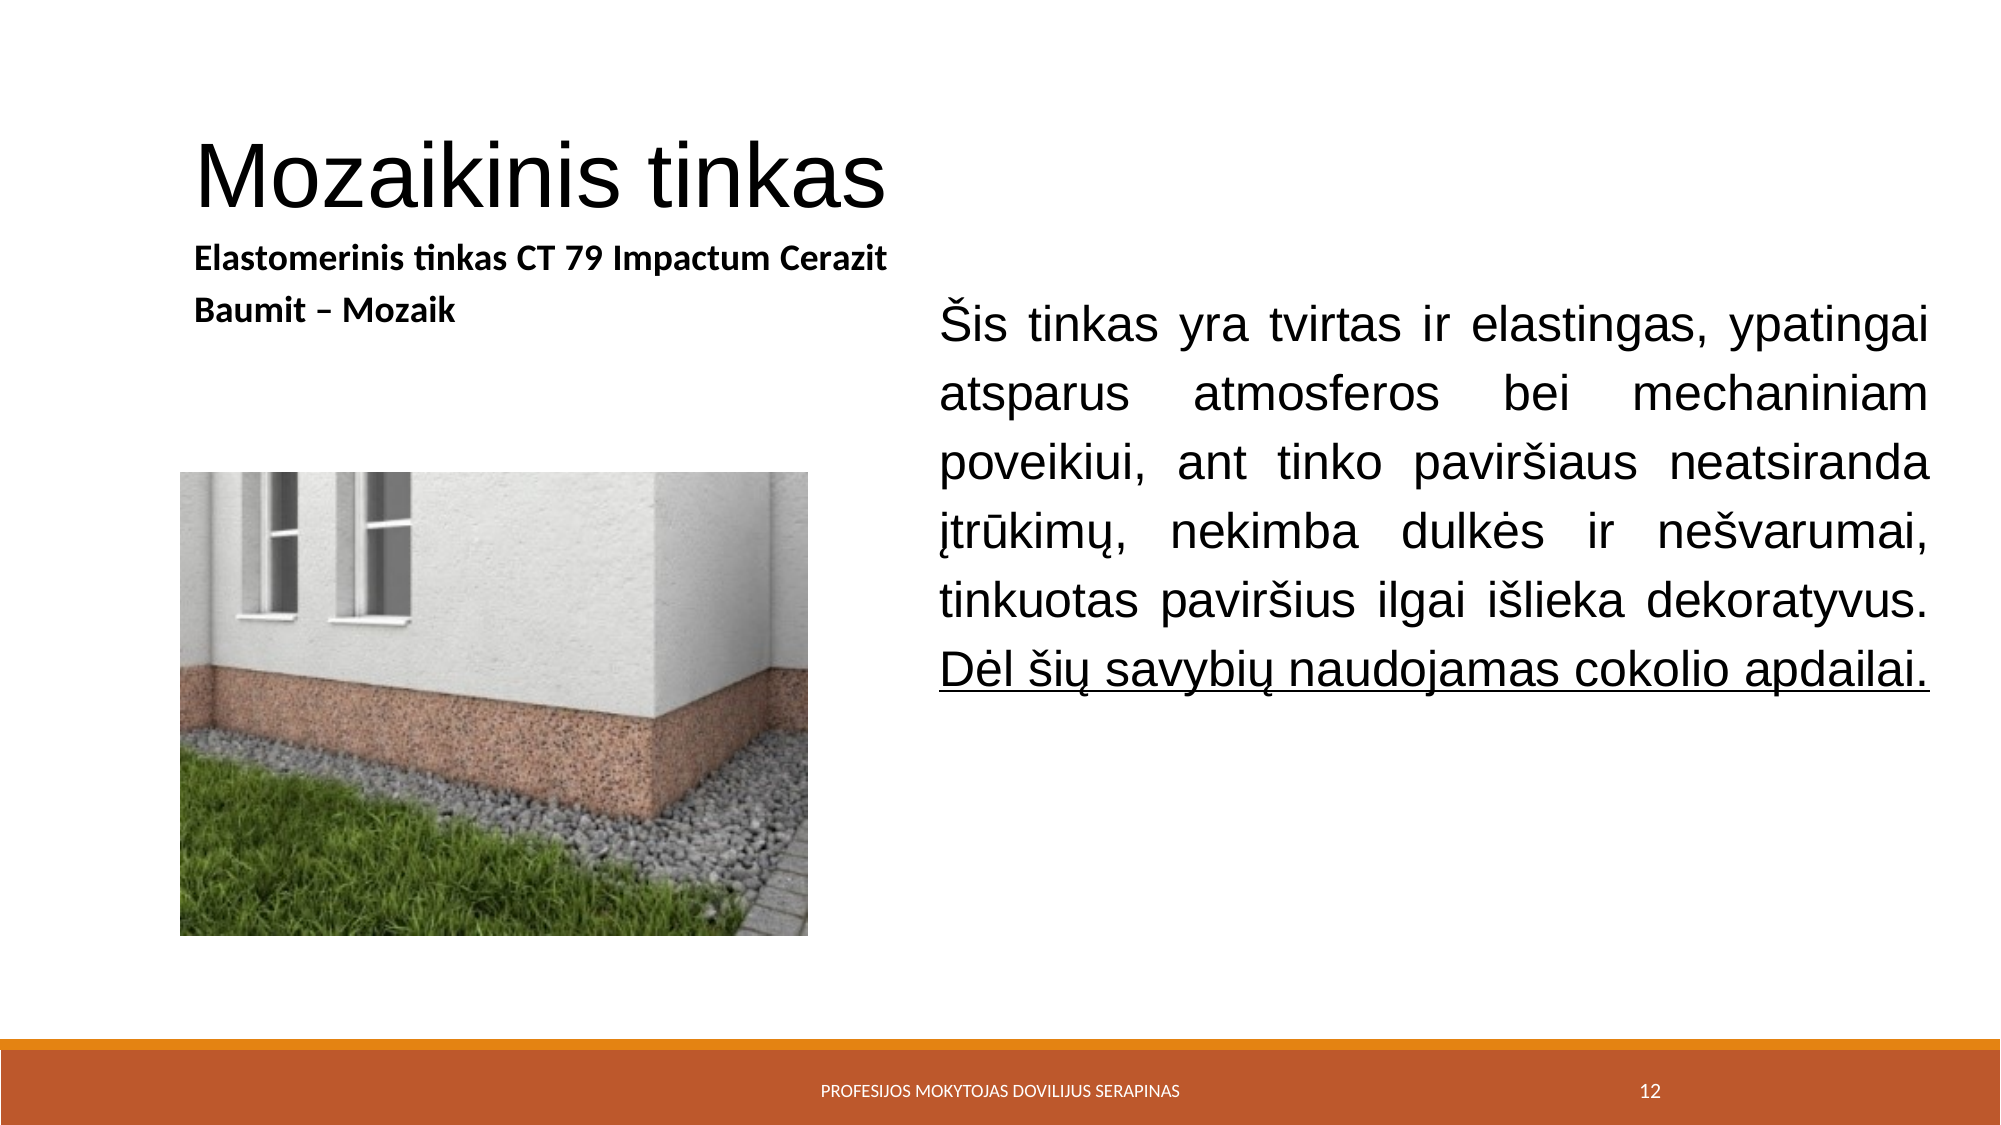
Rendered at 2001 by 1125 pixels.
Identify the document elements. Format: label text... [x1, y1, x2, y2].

text_box [1624, 1059, 1840, 1120]
text_box Mozaikinis tinkas Elastomerinis tinkas CT 79 Impactum Cerazit Baumit – Mozaik [179, 92, 941, 464]
text_box Profesijos Mokytojas Dovilijus Serapinas [604, 1059, 1396, 1120]
text_box Šis tinkas yra tvirtas ir elastingas, ypatingai atsparus atmosferos bei mechaniniam poveikiui, ant tinko paviršiaus neatsiranda įtrūkimų, nekimba dulkės ir nešvarumai, tinkuotas paviršius ilgai išlieka dekoratyvus. Dėl šių savybių naudojamas cokolio apdailai. [924, 275, 1959, 704]
picture [180, 472, 808, 936]
